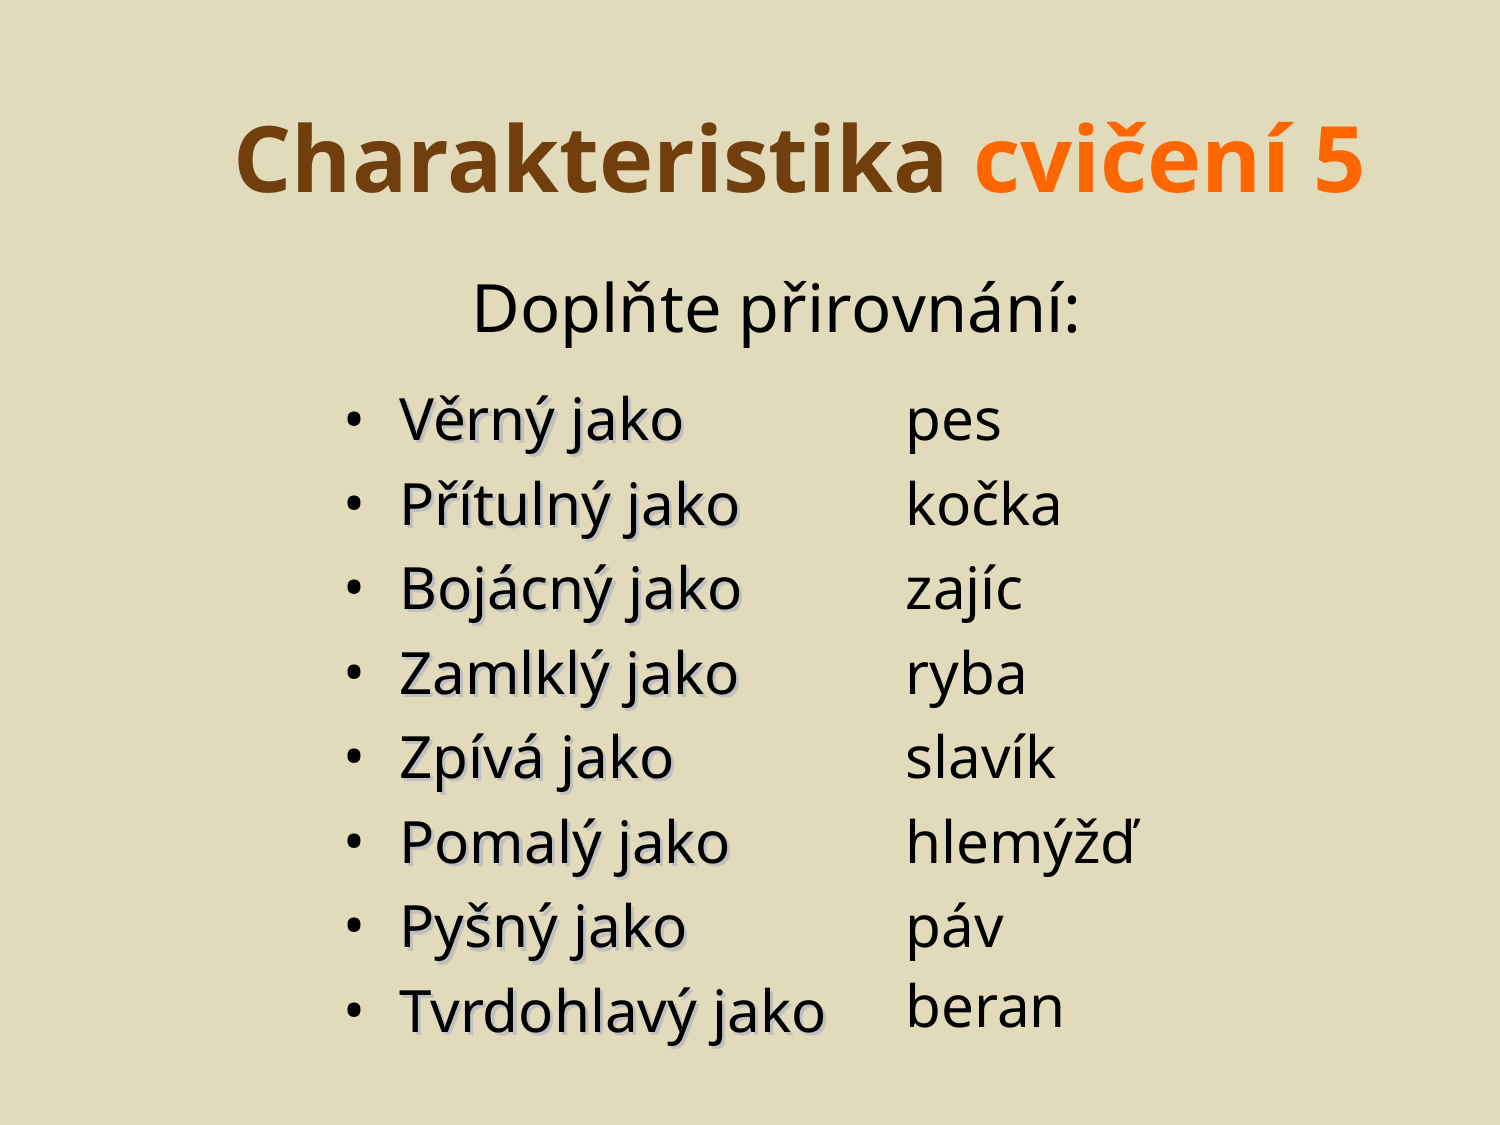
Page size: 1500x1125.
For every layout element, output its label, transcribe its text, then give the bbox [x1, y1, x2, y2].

list pes kočka zajíc ryba slavík hlemýžď páv beran [890, 374, 1500, 1125]
text_box Doplňte přirovnání: [456, 257, 1413, 354]
list Věrný jako Přítulný jako Bojácný jako Zamlklý jako Zpívá jako Pomalý jako Pyšný jako Tvrdohlavý jako [328, 374, 856, 1055]
title Charakteristika cvičení 5 [174, 62, 1425, 250]
